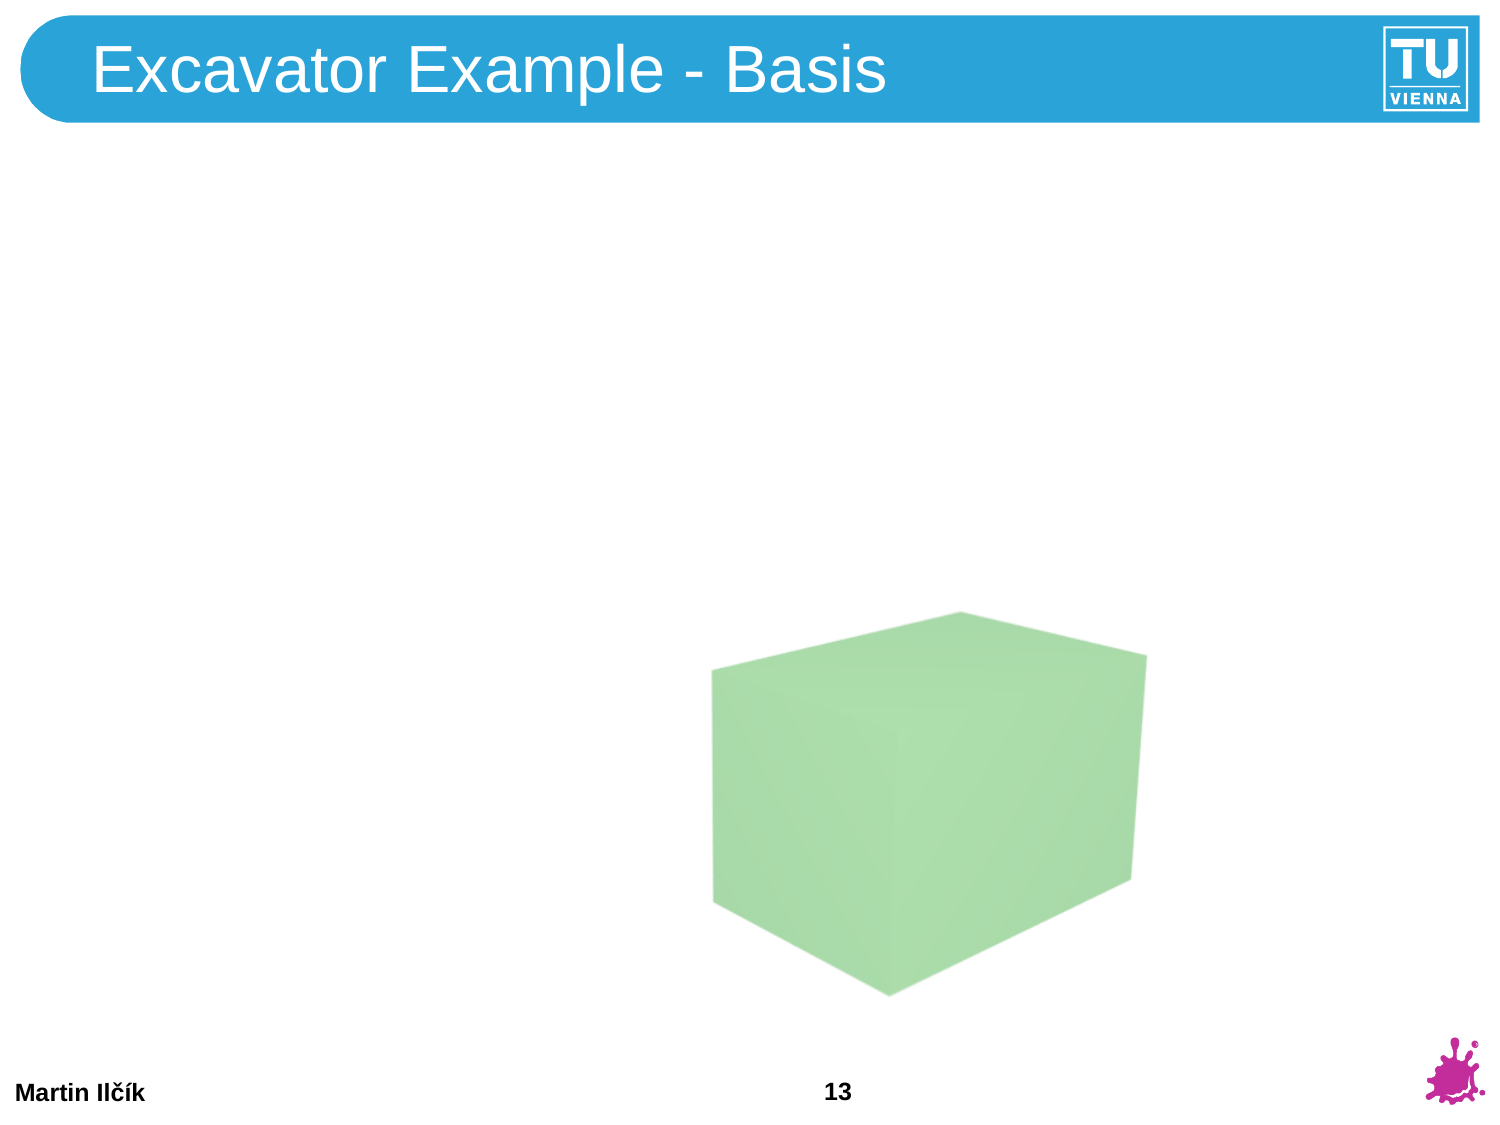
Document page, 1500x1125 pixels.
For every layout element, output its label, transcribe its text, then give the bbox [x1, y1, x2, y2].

text_box 41 [749, 1077, 927, 1117]
title Excavator Example - Basis [76, 7, 1350, 132]
text_box Martin Ilčík [0, 1068, 617, 1117]
picture [116, 131, 1376, 1077]
